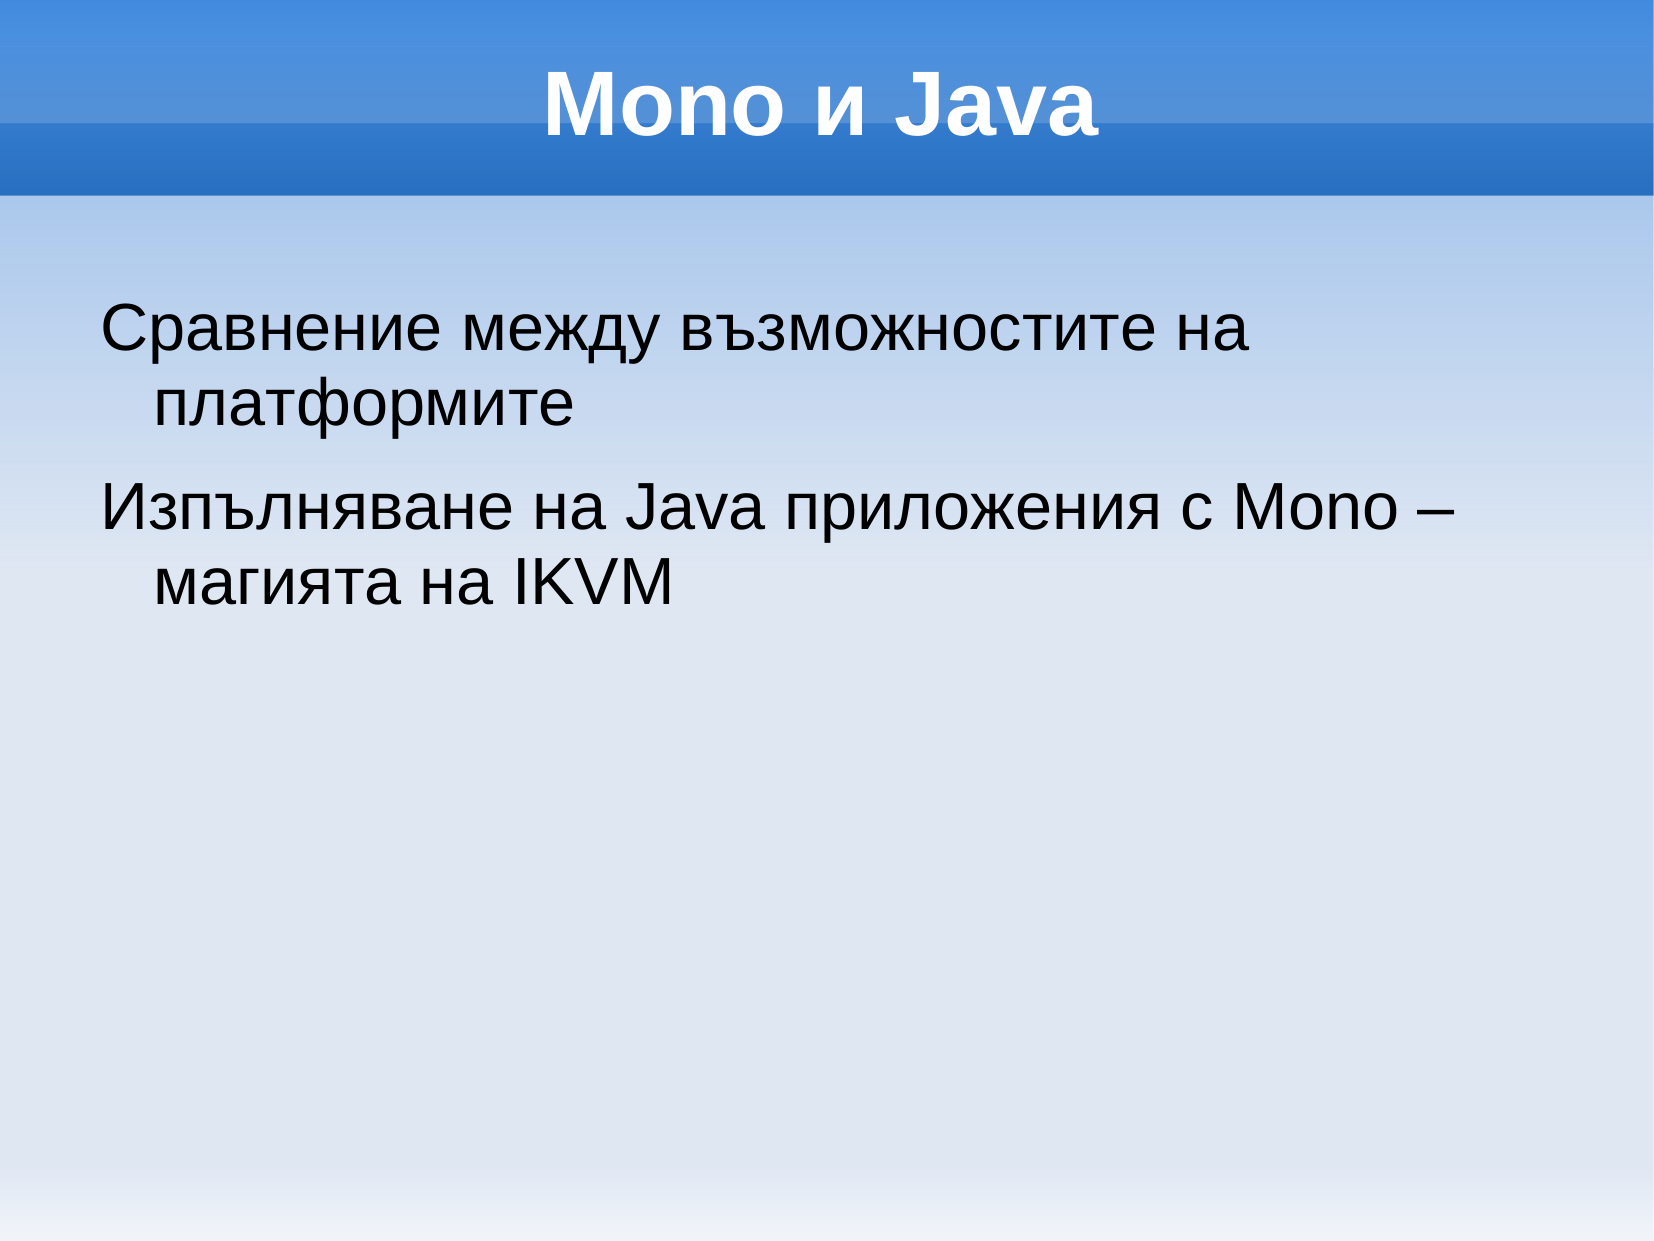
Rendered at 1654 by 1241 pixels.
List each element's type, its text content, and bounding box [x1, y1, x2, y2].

list Сравнение между възможностите на платформите Изпълняване на Java приложения с Mono – магията на IKVM [82, 290, 1571, 1094]
picture [0, 0, 1654, 1241]
title Mono и Java [76, 7, 1565, 200]
